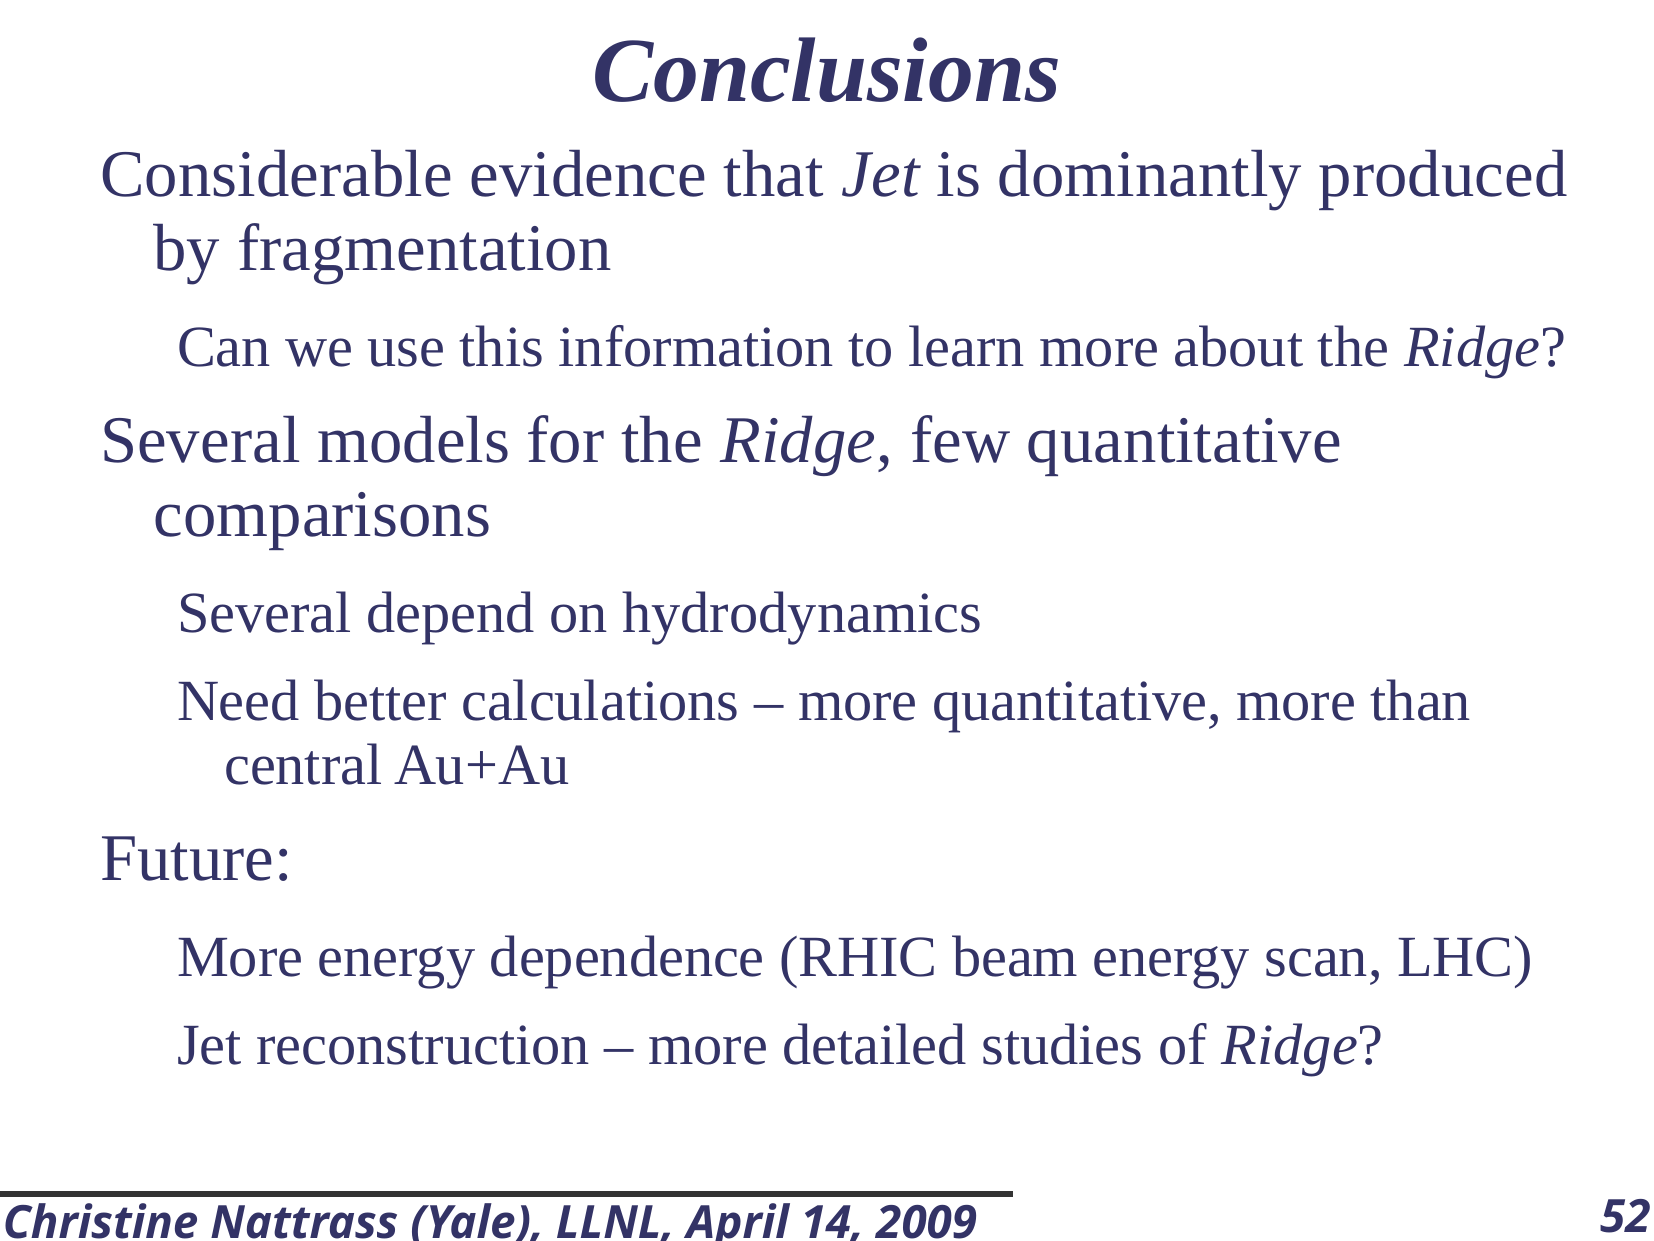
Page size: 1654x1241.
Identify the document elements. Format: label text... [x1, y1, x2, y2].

list Considerable evidence that Jet is dominantly produced by fragmentation Can we use this information to learn more about the Ridge? Several models for the Ridge, few quantitative comparisons Several depend on hydrodynamics Need better calculations – more quantitative, more than central Au+Au Future: More energy dependence (RHIC beam energy scan, LHC) Jet reconstruction – more detailed studies of Ridge? [82, 136, 1613, 1142]
title Conclusions [82, 0, 1571, 136]
